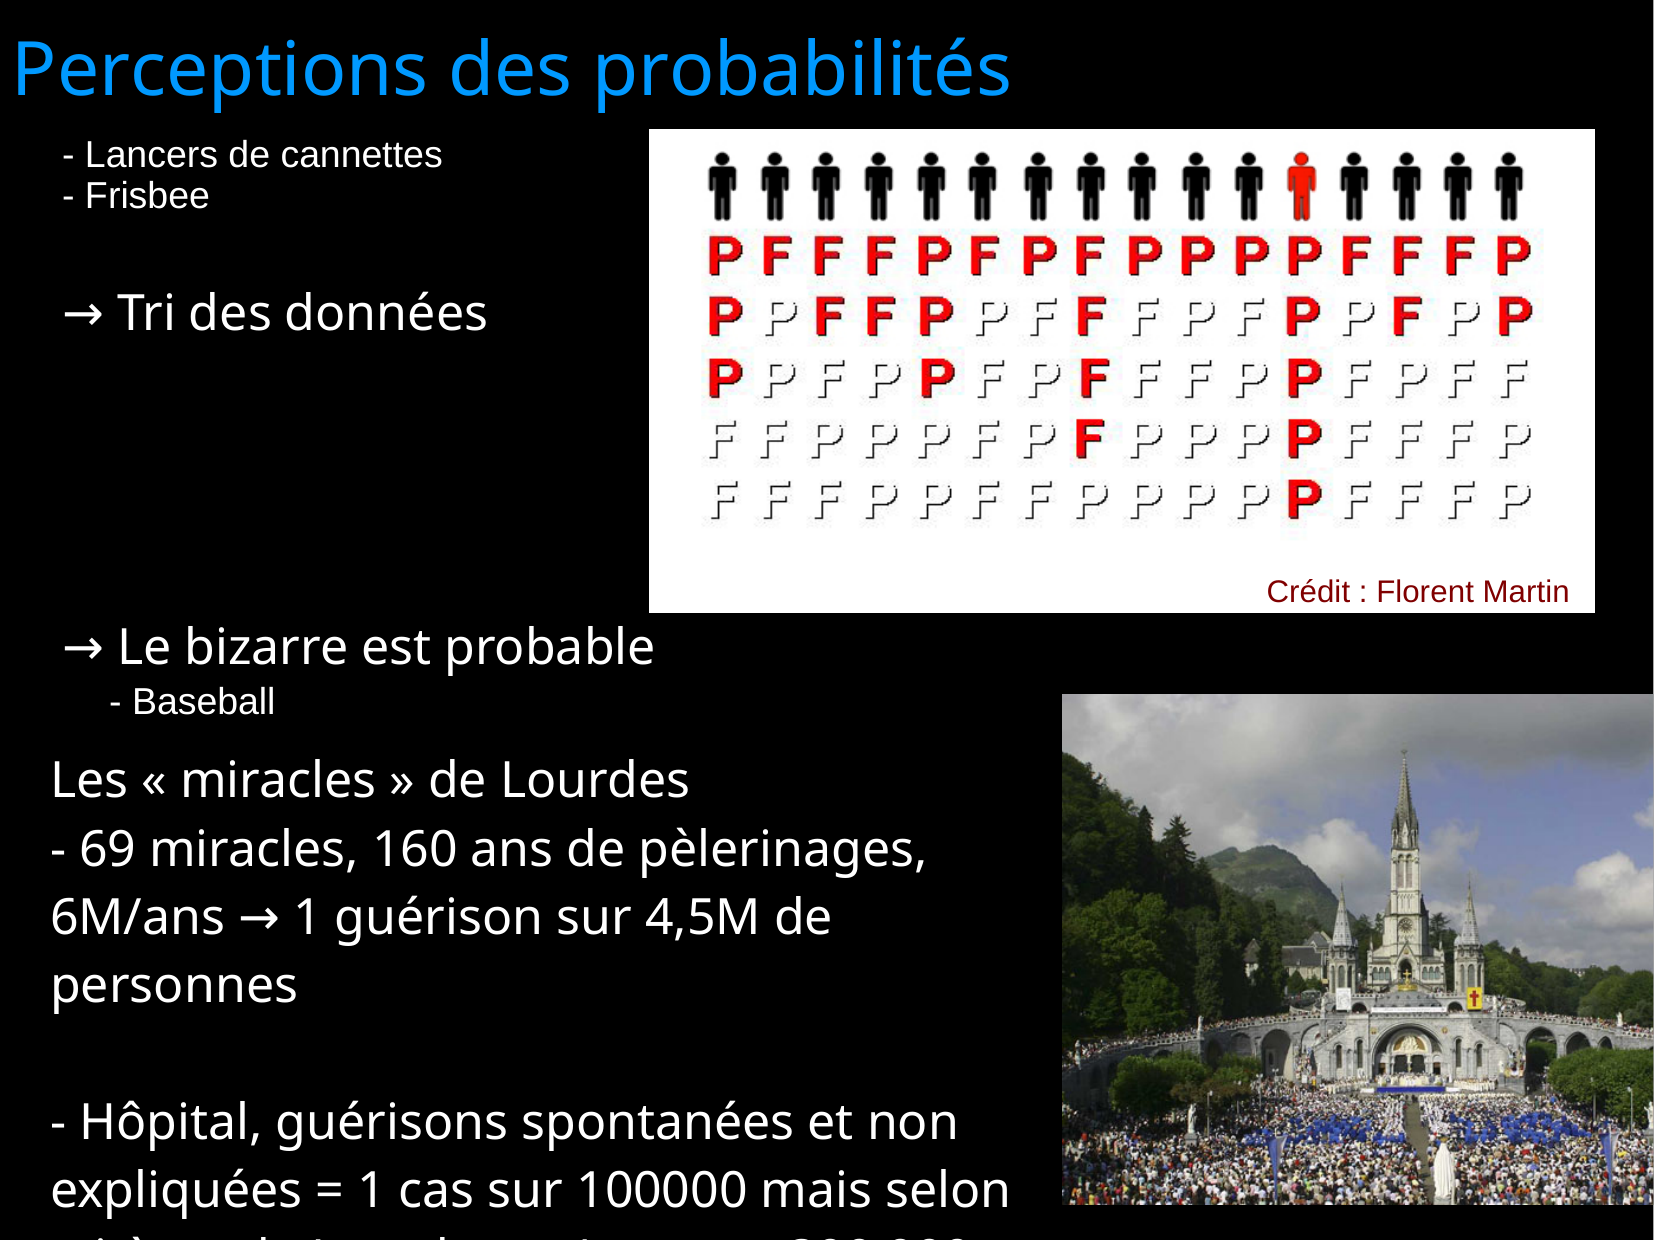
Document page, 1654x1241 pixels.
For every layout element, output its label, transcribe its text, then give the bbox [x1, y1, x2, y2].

text_box → Tri des données [47, 269, 827, 390]
text_box Perceptions des probabilités [11, 14, 1583, 188]
text_box - Baseball [94, 673, 745, 731]
text_box → Le bizarre est probable [47, 603, 993, 737]
text_box Les « miracles » de Lourdes - 69 miracles, 160 ans de pèlerinages, 6M/ans → 1 guérison sur 4,5M de personnes - Hôpital, guérisons spontanées et non expliquées = 1 cas sur 100000 mais selon critères de Lourdes → 1 cas sur 300 000 [35, 737, 1063, 1193]
picture [649, 129, 1595, 613]
text_box - Lancers de cannettes - Frisbee [47, 125, 697, 225]
picture [1062, 694, 1654, 1205]
text_box Crédit : Florent Martin [1251, 566, 1654, 666]
